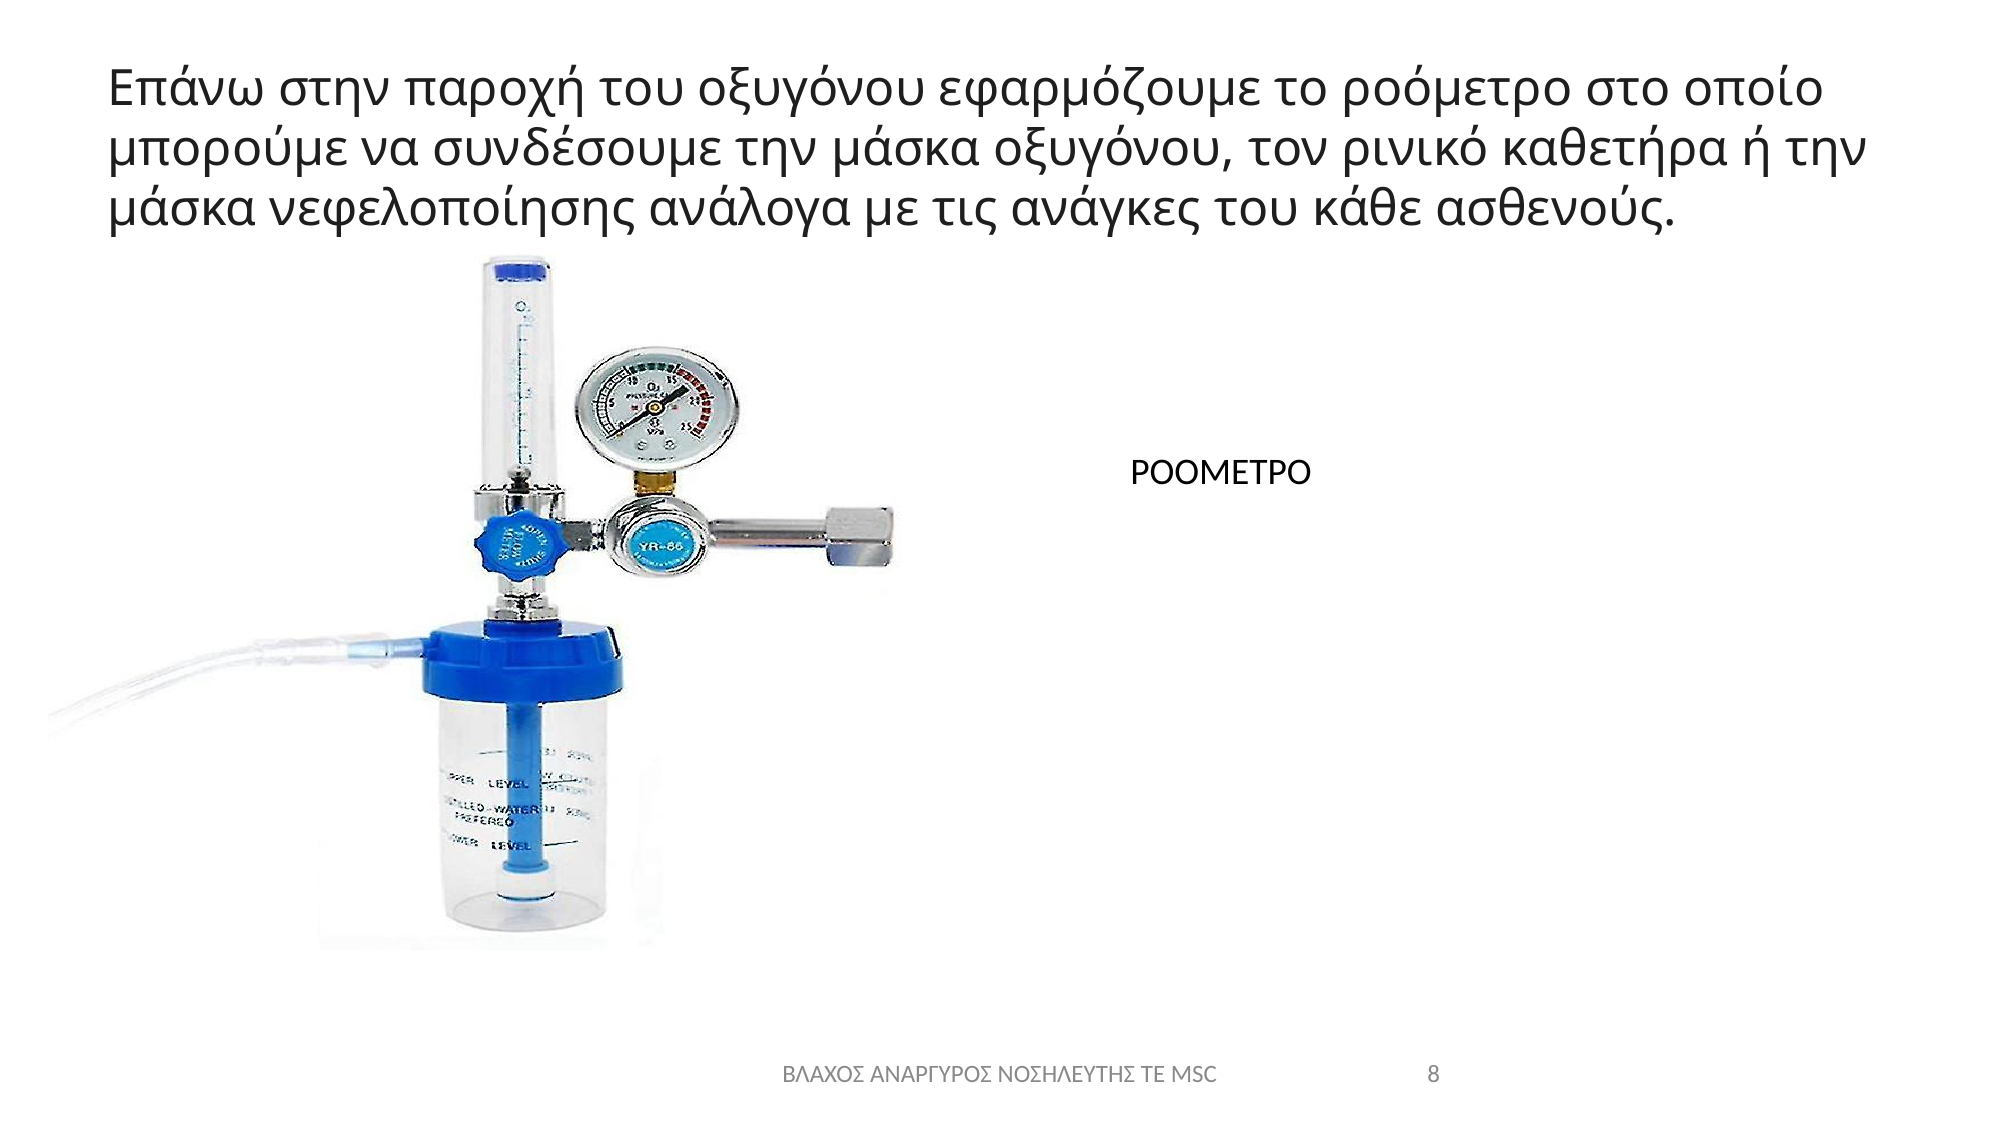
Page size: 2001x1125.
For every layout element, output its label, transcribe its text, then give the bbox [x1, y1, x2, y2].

text_box ΡΟΟΜΕΤΡΟ [1115, 304, 1529, 502]
text_box ΒΛΑΧΟΣ ΑΝΑΡΓΥΡΟΣ ΝΟΣΗΛΕΥΤΗΣ ΤΕ MSC [662, 1042, 1338, 1103]
text_box Επάνω στην παροχή του οξυγόνου εφαρμόζουμε το ροόμετρο στο οποίο μπορούμε να συνδέσουμε την μάσκα οξυγόνου, τον ρινικό καθετήρα ή την μάσκα νεφελοποίησης ανάλογα με τις ανάγκες του κάθε ασθενούς. [92, 47, 1952, 1063]
text_box [1412, 1042, 1863, 1103]
picture [48, 254, 956, 952]
